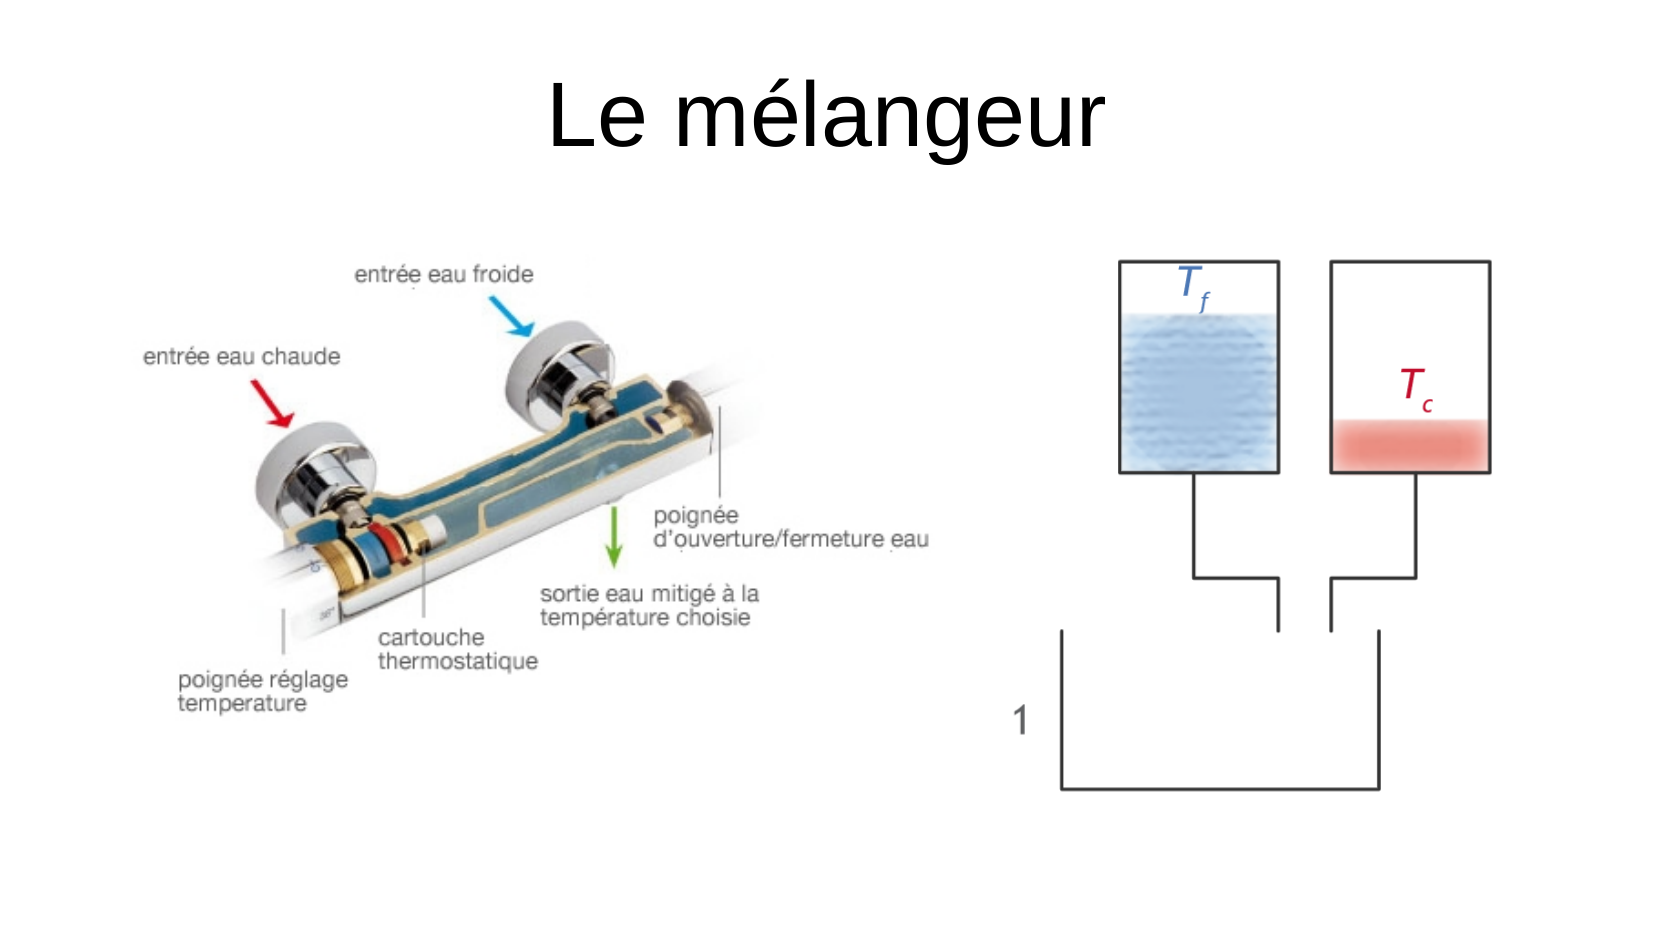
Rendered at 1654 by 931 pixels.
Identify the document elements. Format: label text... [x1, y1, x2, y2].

title Le mélangeur [82, 37, 1571, 193]
picture [118, 224, 938, 735]
picture [968, 224, 1521, 830]
